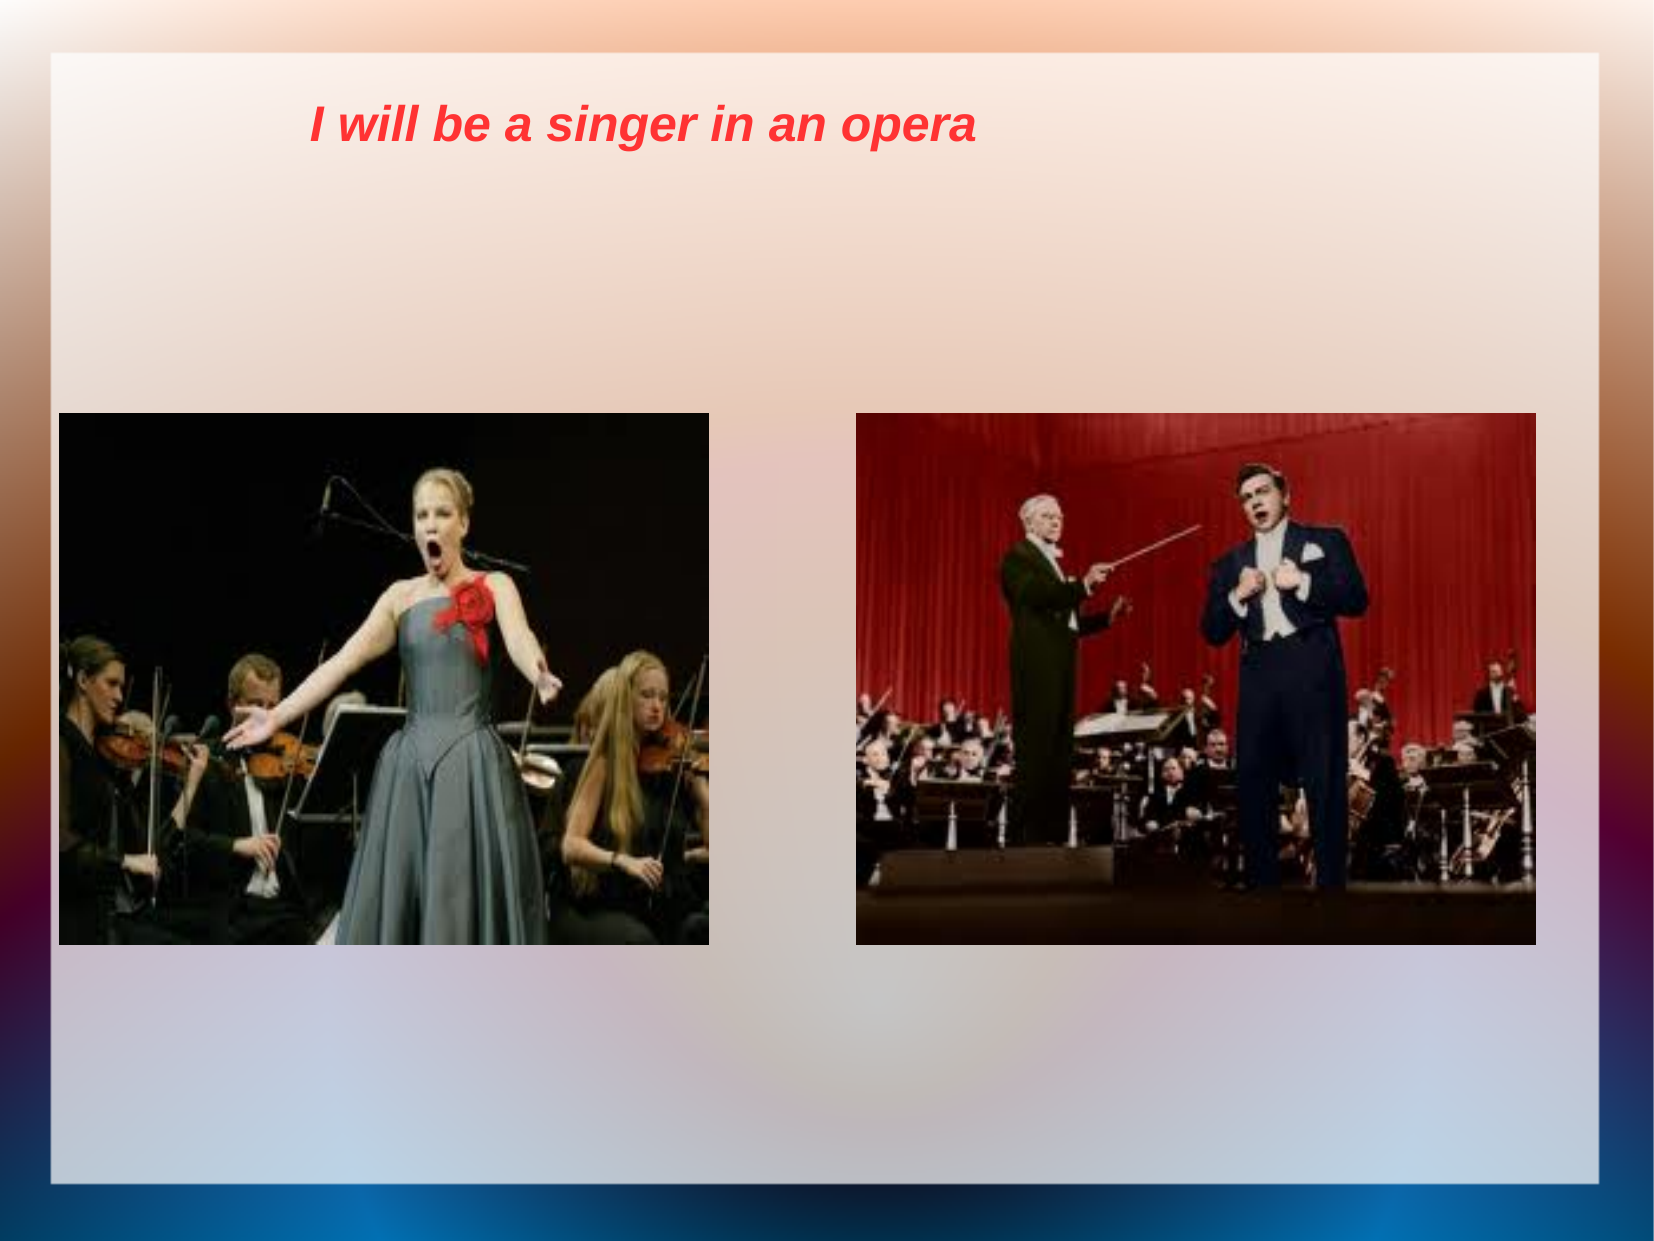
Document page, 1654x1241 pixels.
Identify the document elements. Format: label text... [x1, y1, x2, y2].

text_box I will be a singer in an opera [295, 88, 1654, 188]
picture [0, 0, 1654, 1241]
